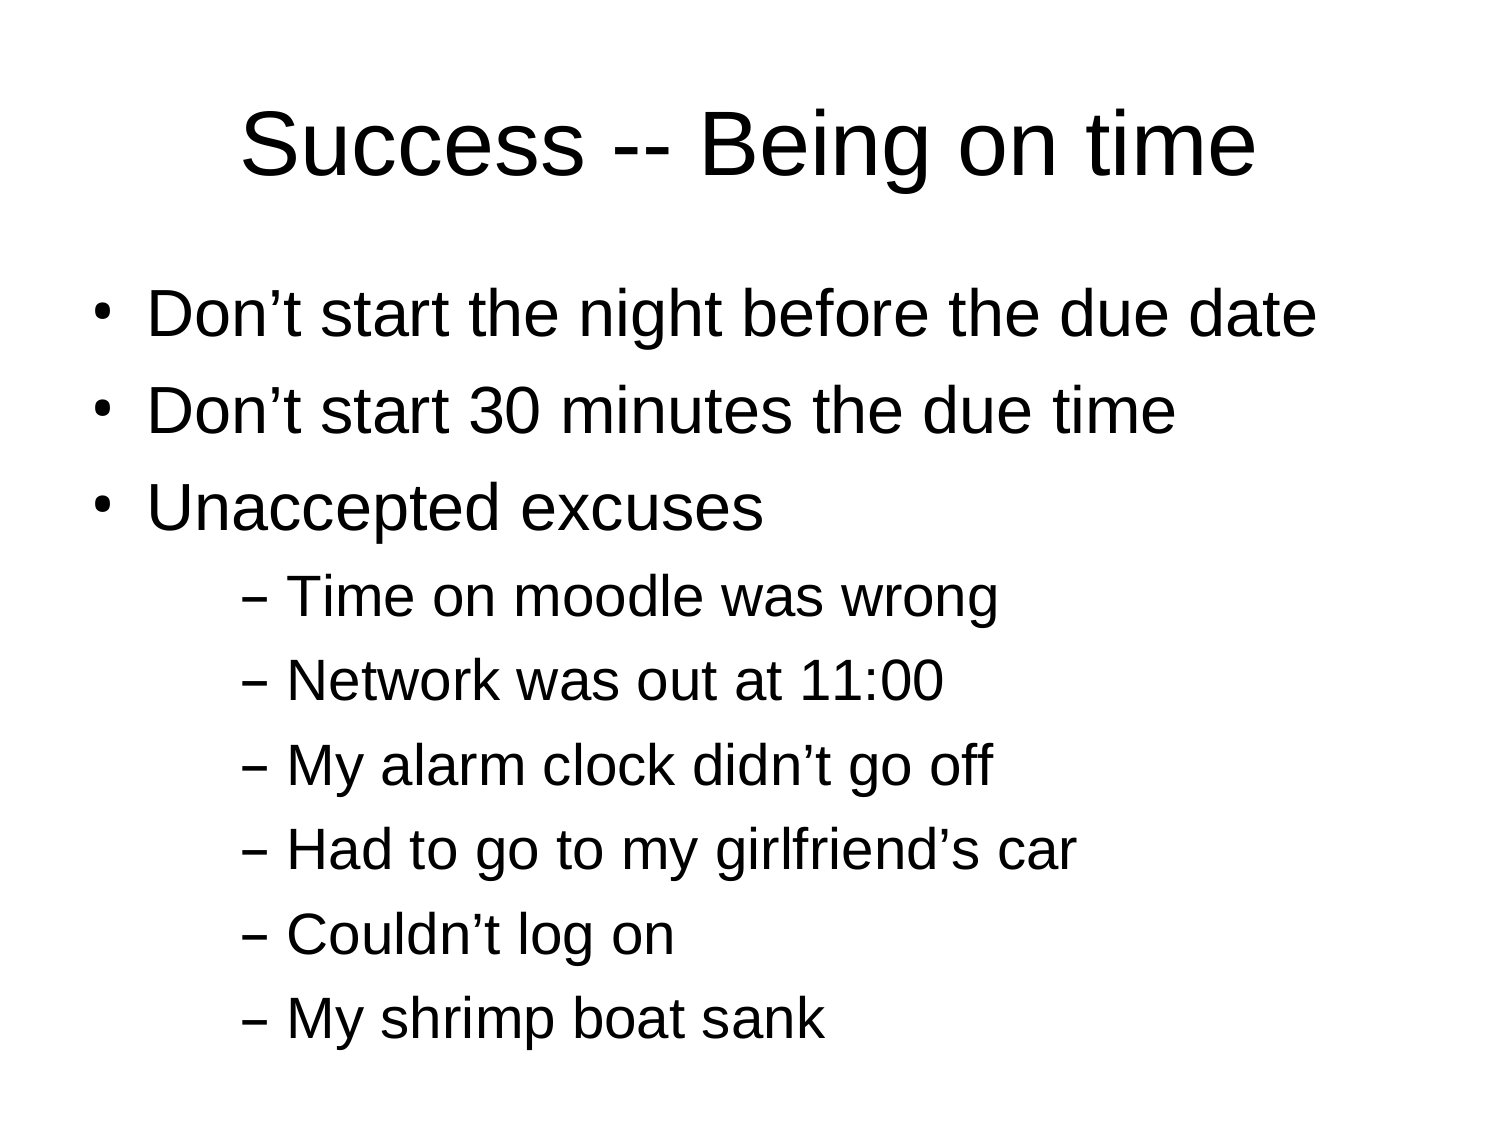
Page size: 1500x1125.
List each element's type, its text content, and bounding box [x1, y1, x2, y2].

list Don’t start the night before the due date Don’t start 30 minutes the due time Unaccepted excuses Time on moodle was wrong Network was out at 11:00 My alarm clock didn’t go off Had to go to my girlfriend’s car Couldn’t log on My shrimp boat sank [75, 262, 1426, 1005]
title Success -- Being on time [75, 45, 1426, 233]
